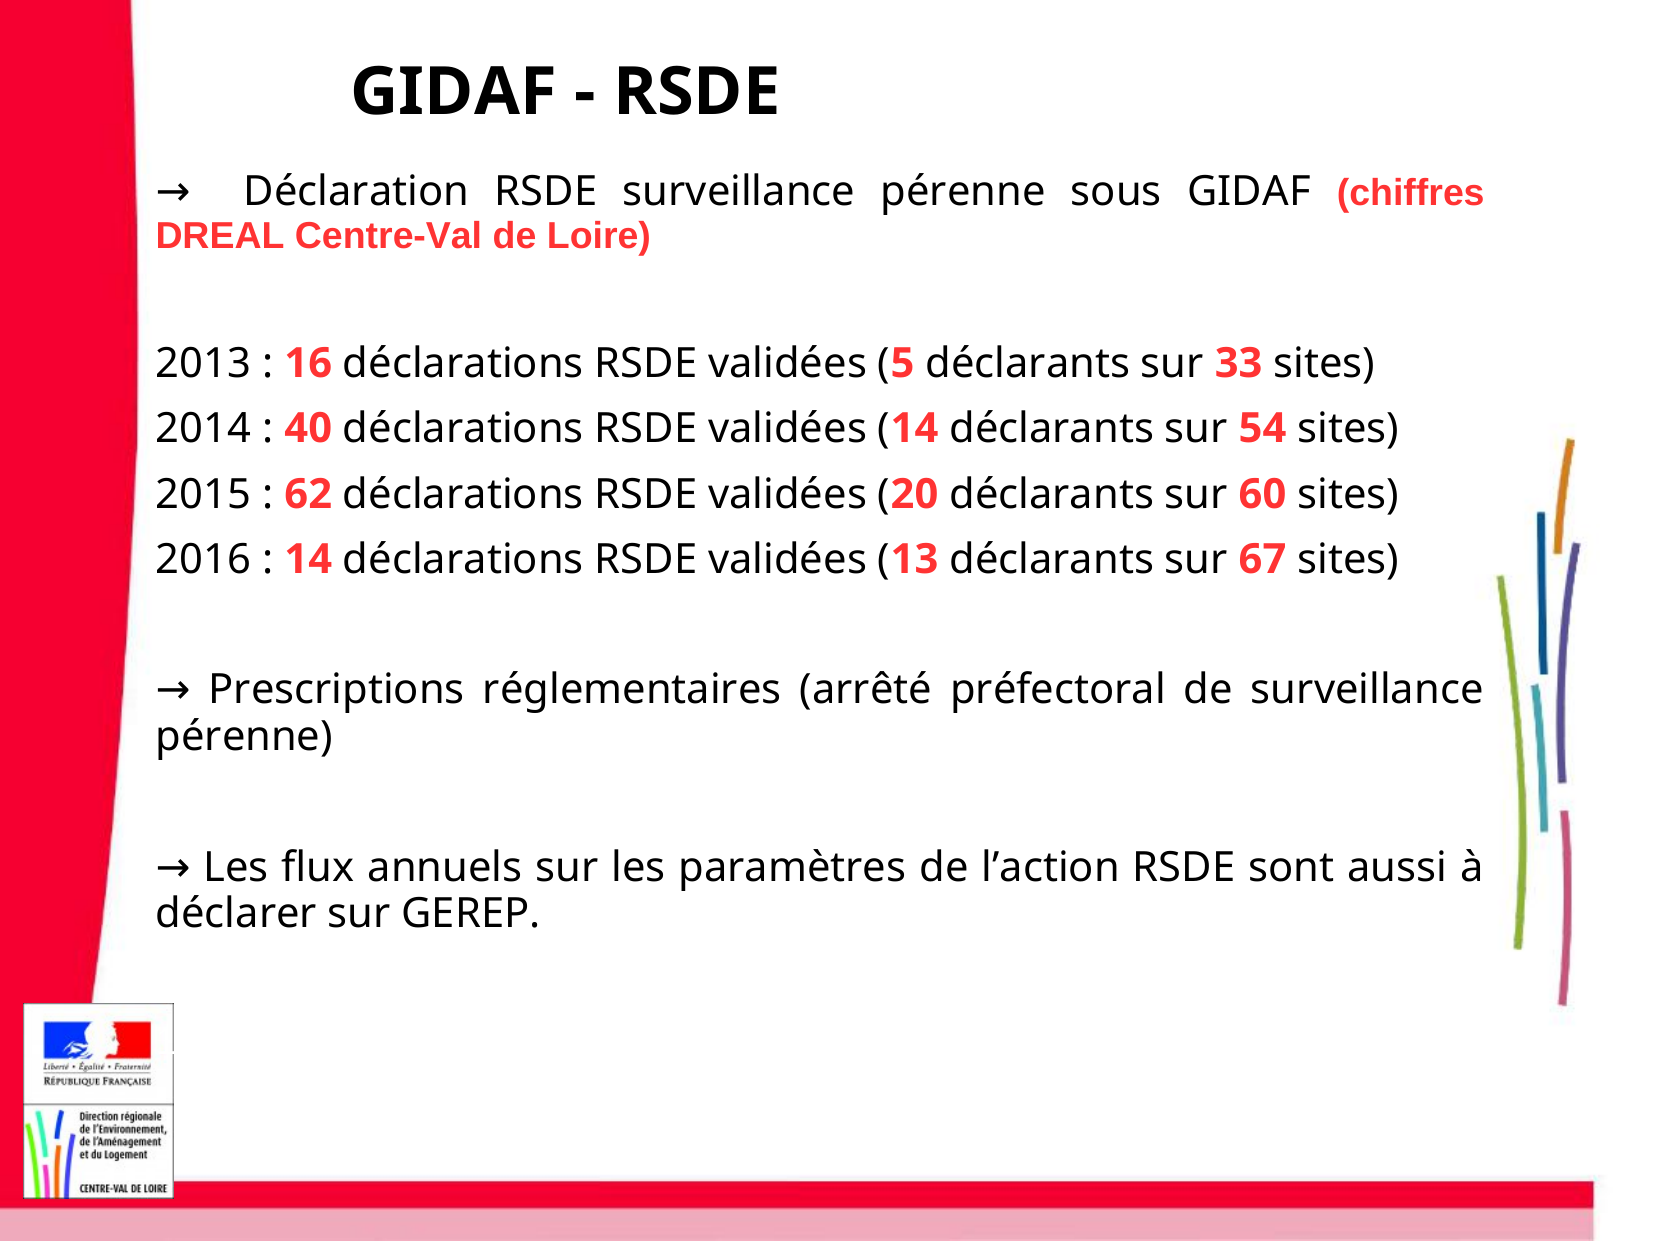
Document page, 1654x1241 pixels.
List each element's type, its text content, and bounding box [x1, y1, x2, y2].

text_box → Déclaration RSDE surveillance pérenne sous GIDAF (chiffres DREAL Centre-Val de Loire) 2013 : 16 déclarations RSDE validées (5 déclarants sur 33 sites) 2014 : 40 déclarations RSDE validées (14 déclarants sur 54 sites) 2015 : 62 déclarations RSDE validées (20 déclarants sur 60 sites) 2016 : 14 déclarations RSDE validées (13 déclarants sur 67 sites) → Prescriptions réglementaires (arrêté préfectoral de surveillance pérenne) → Les flux annuels sur les paramètres de l’action RSDE sont aussi à déclarer sur GEREP. 11 [155, 165, 1485, 1071]
picture [0, 0, 1653, 1241]
text_box GIDAF - RSDE [318, 47, 814, 165]
